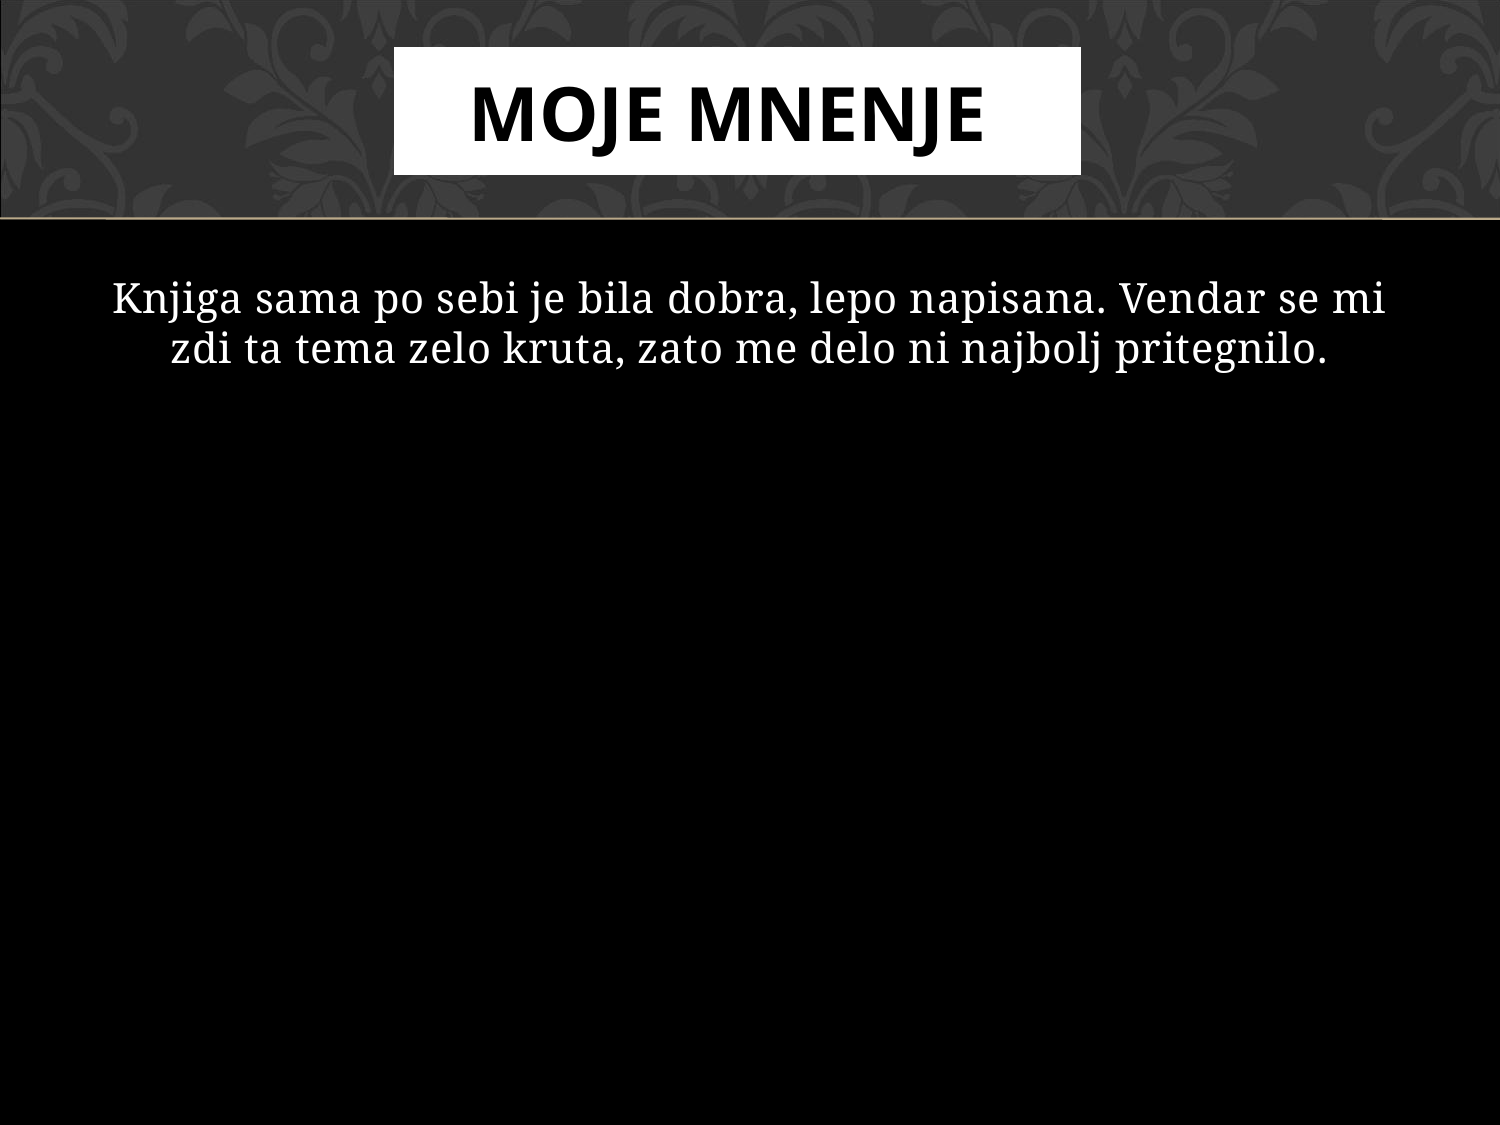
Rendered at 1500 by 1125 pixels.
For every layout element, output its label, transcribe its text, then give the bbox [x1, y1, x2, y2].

picture [0, 0, 1500, 217]
title MOJE MNENJE [399, 53, 1075, 169]
list Knjiga sama po sebi je bila dobra, lepo napisana. Vendar se mi zdi ta tema zelo kruta, zato me delo ni najbolj pritegnilo. [75, 264, 1425, 1000]
